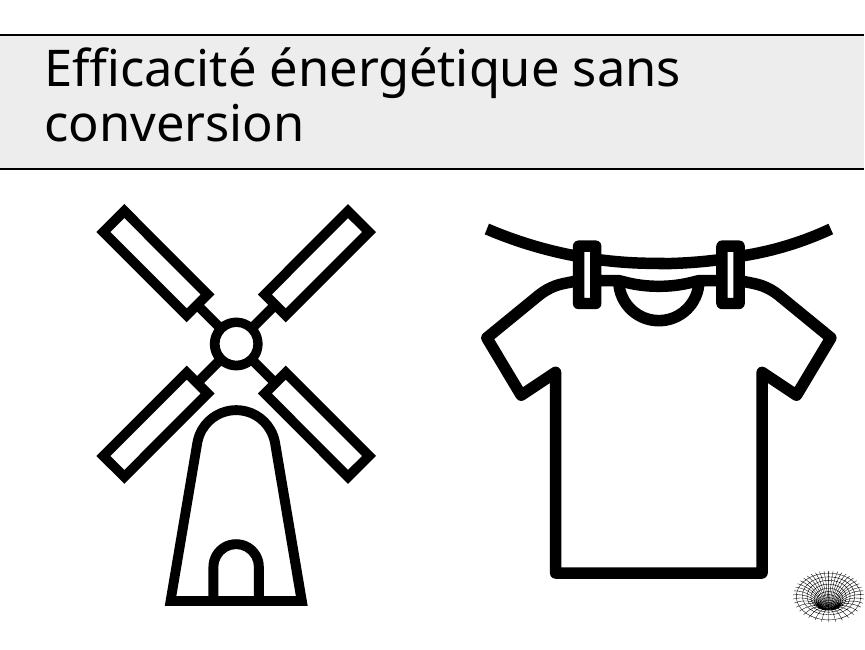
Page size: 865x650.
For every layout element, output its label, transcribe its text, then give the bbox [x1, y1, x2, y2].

text_box [0, 34, 864, 169]
title Efficacité énergétique sans conversion [29, 34, 864, 161]
picture [0, 168, 846, 650]
